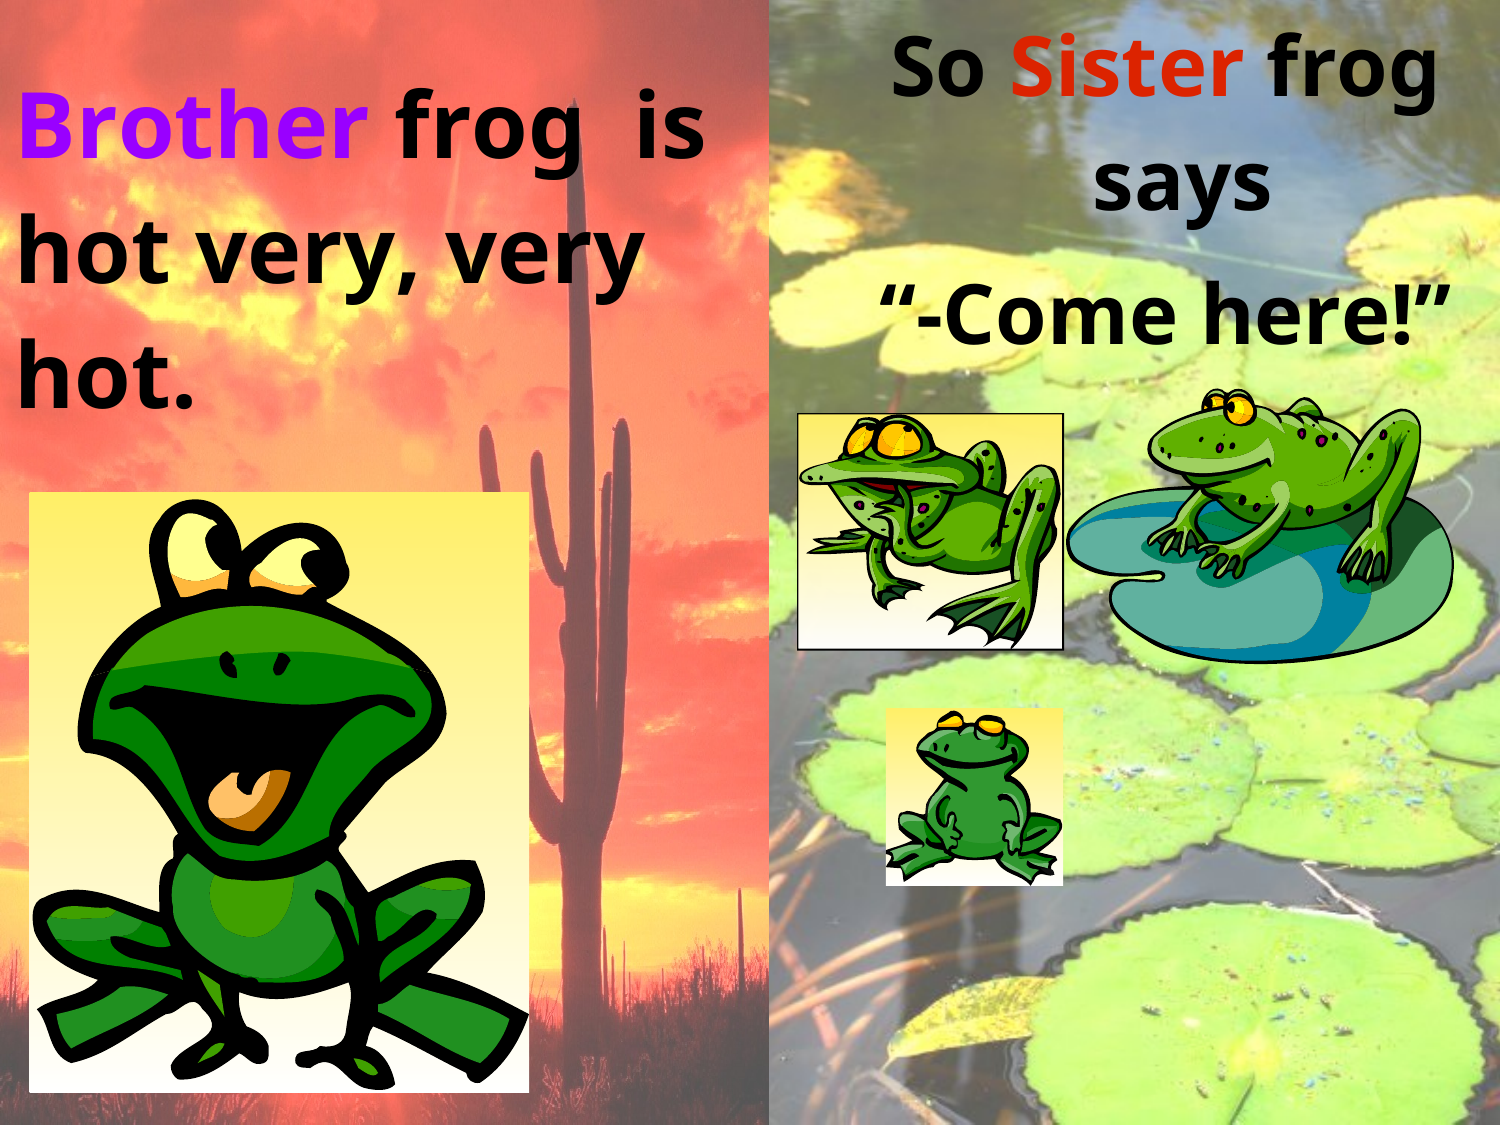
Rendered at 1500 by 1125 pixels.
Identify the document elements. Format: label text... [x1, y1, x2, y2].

title Brother frog is hot very, very hot. [0, 44, 768, 443]
picture [0, 0, 1500, 1125]
list So Sister frog says “-Come here!” [856, 0, 1476, 385]
